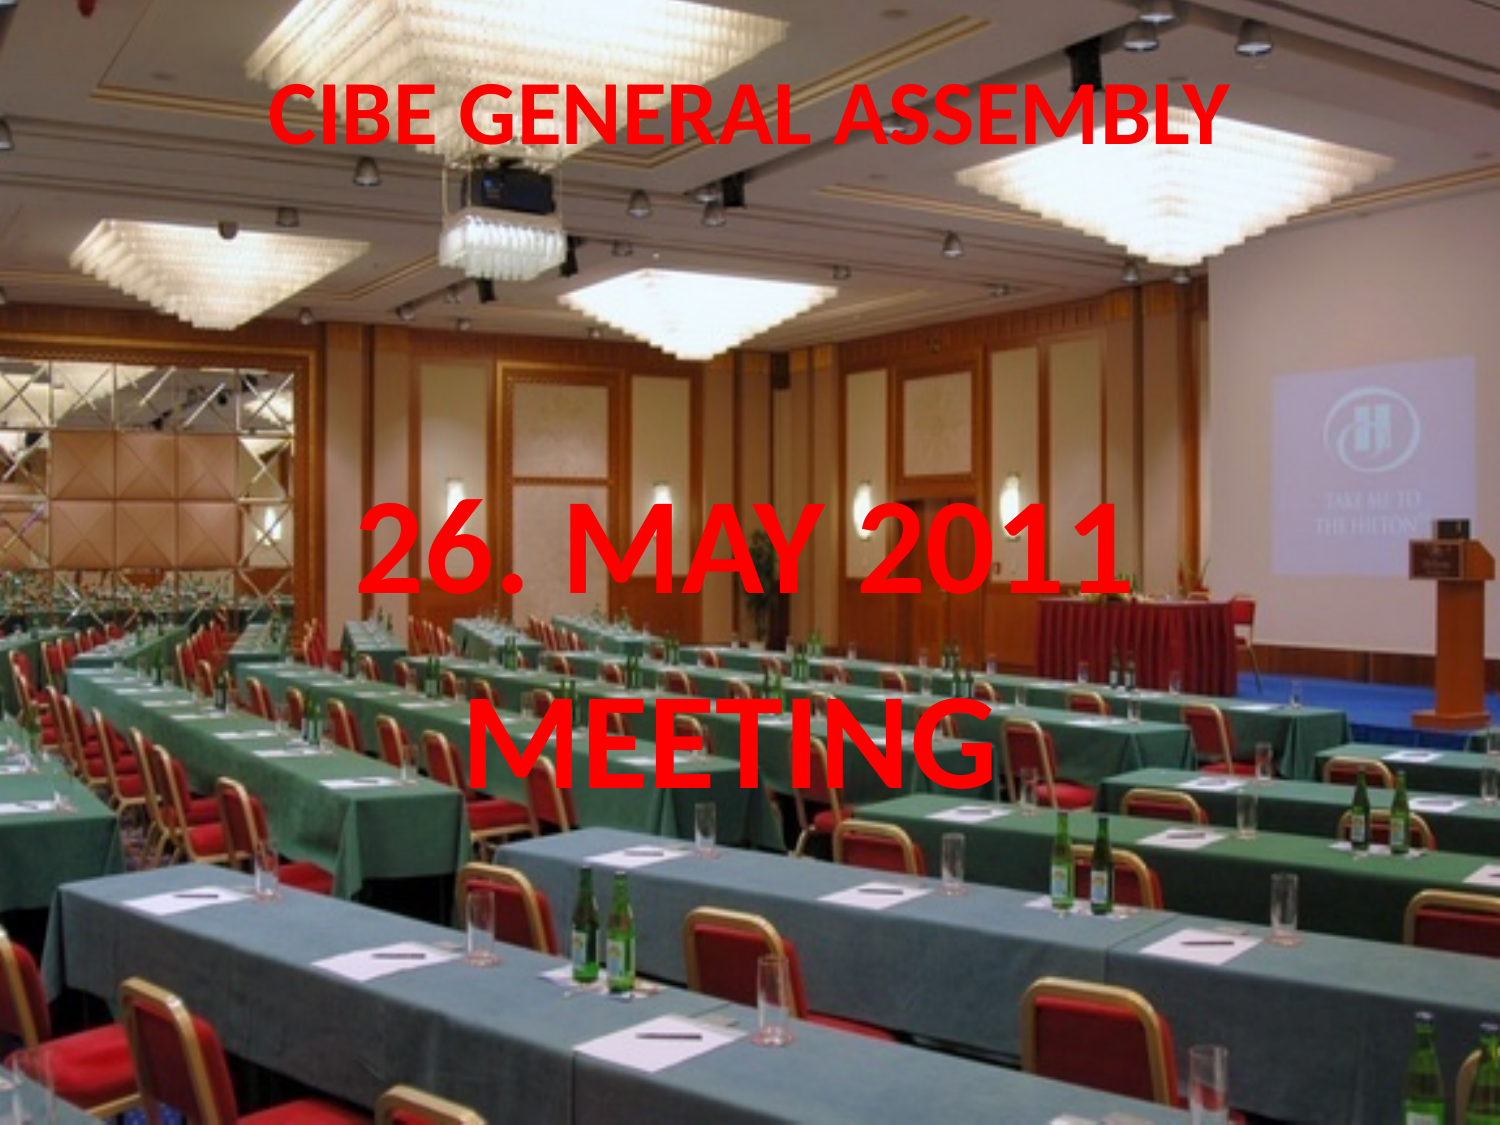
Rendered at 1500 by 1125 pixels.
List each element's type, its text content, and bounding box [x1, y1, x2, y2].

list 26. MAY 2011 MEETING [70, 269, 1421, 1012]
picture [0, 0, 1500, 1125]
title CIBE GENERAL ASSEMBLY [75, 45, 1425, 233]
